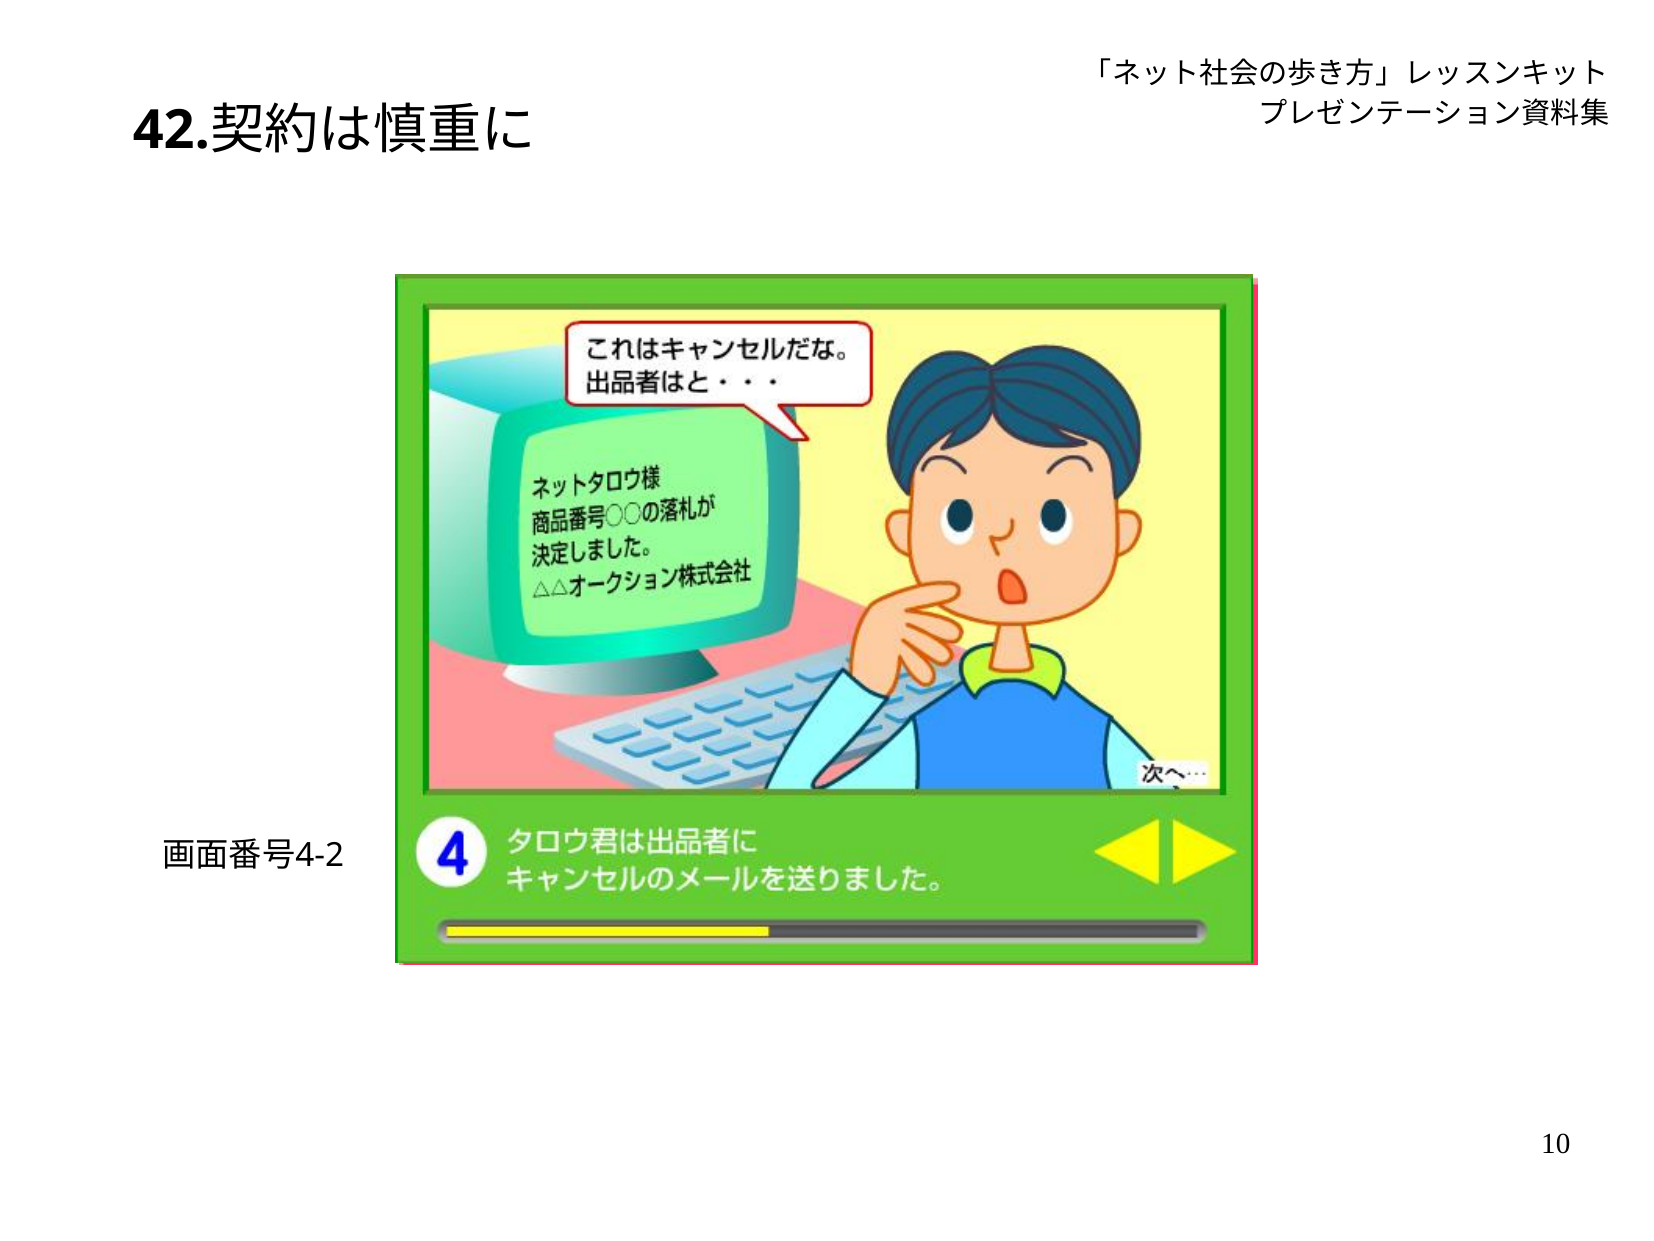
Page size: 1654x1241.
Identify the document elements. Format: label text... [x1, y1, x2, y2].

text_box 「ネット社会の歩き方」レッスンキット プレゼンテーション資料集 [1062, 44, 1625, 139]
text_box 画面番号4-2 [147, 826, 384, 882]
picture [395, 274, 1258, 965]
text_box 42.契約は慎重に [118, 88, 1241, 169]
